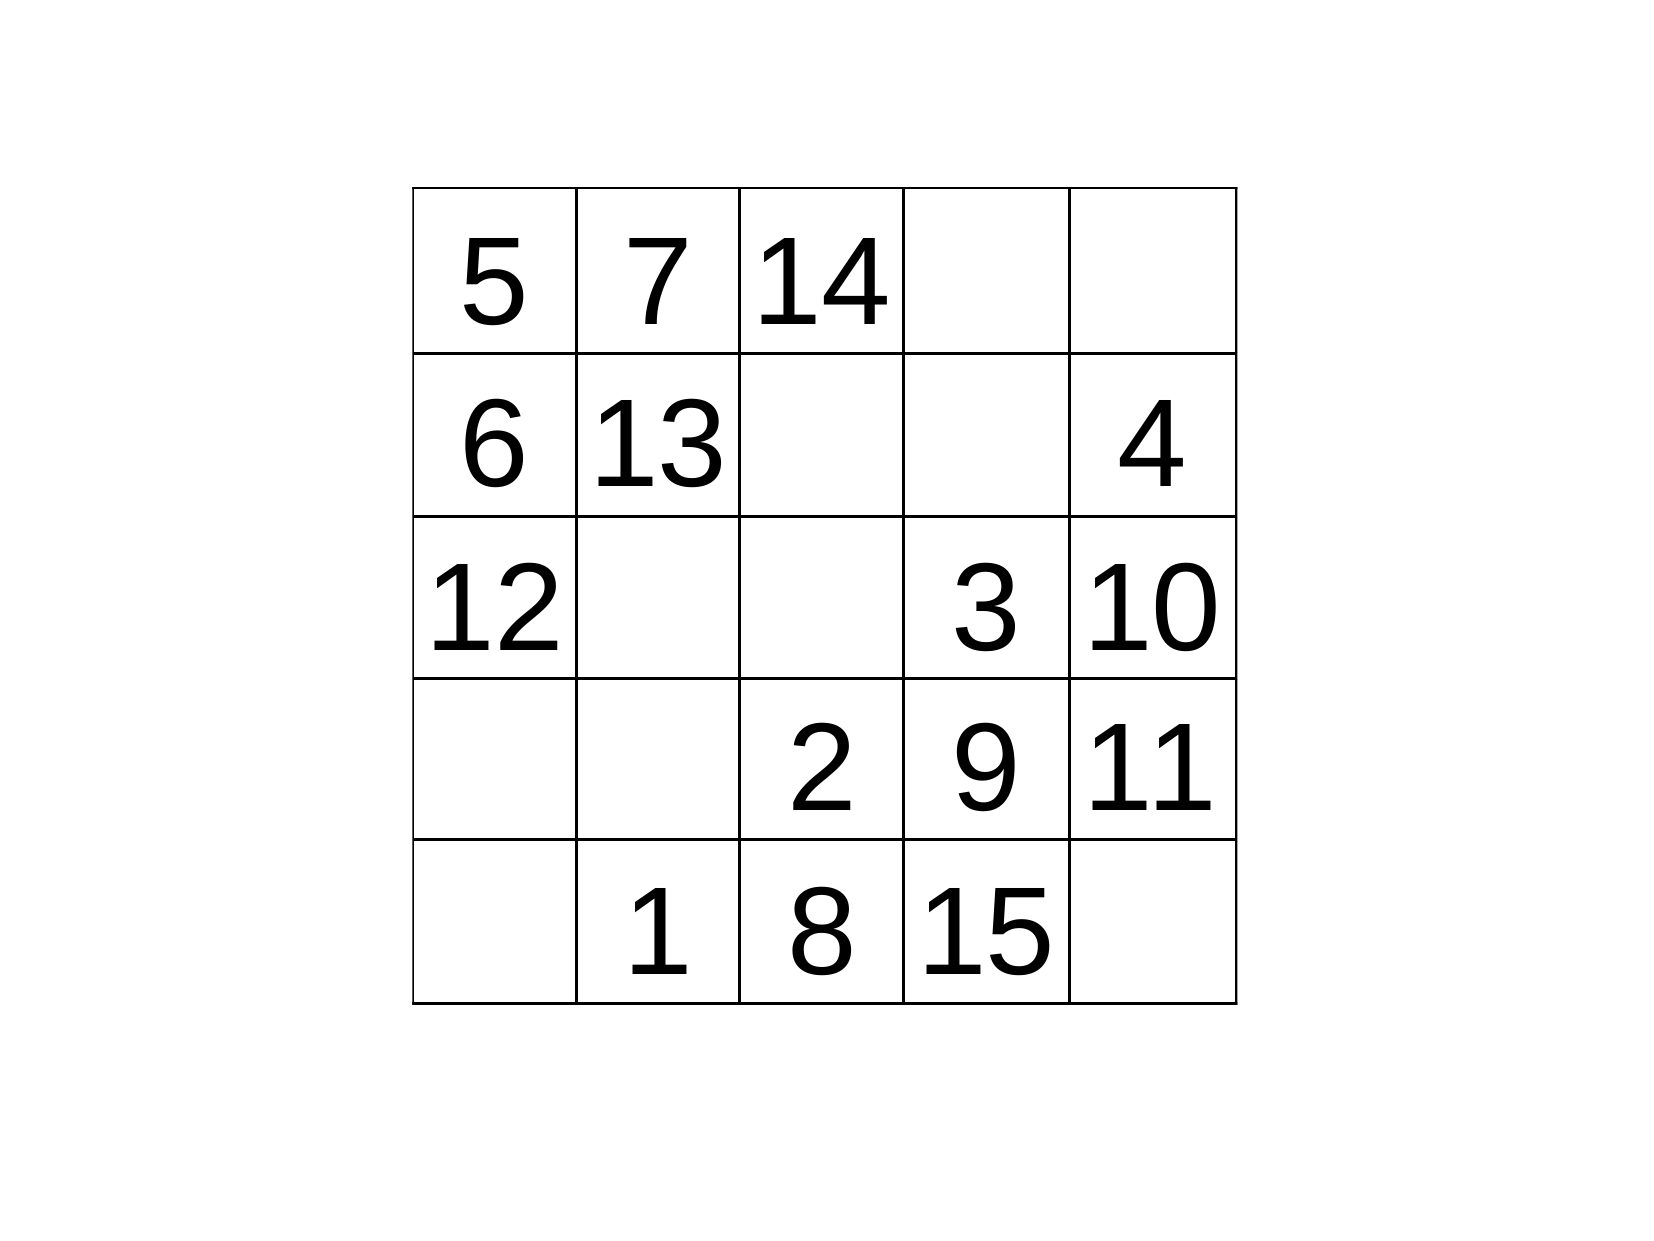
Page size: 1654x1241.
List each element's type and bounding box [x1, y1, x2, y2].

chart [412, 187, 1238, 1032]
